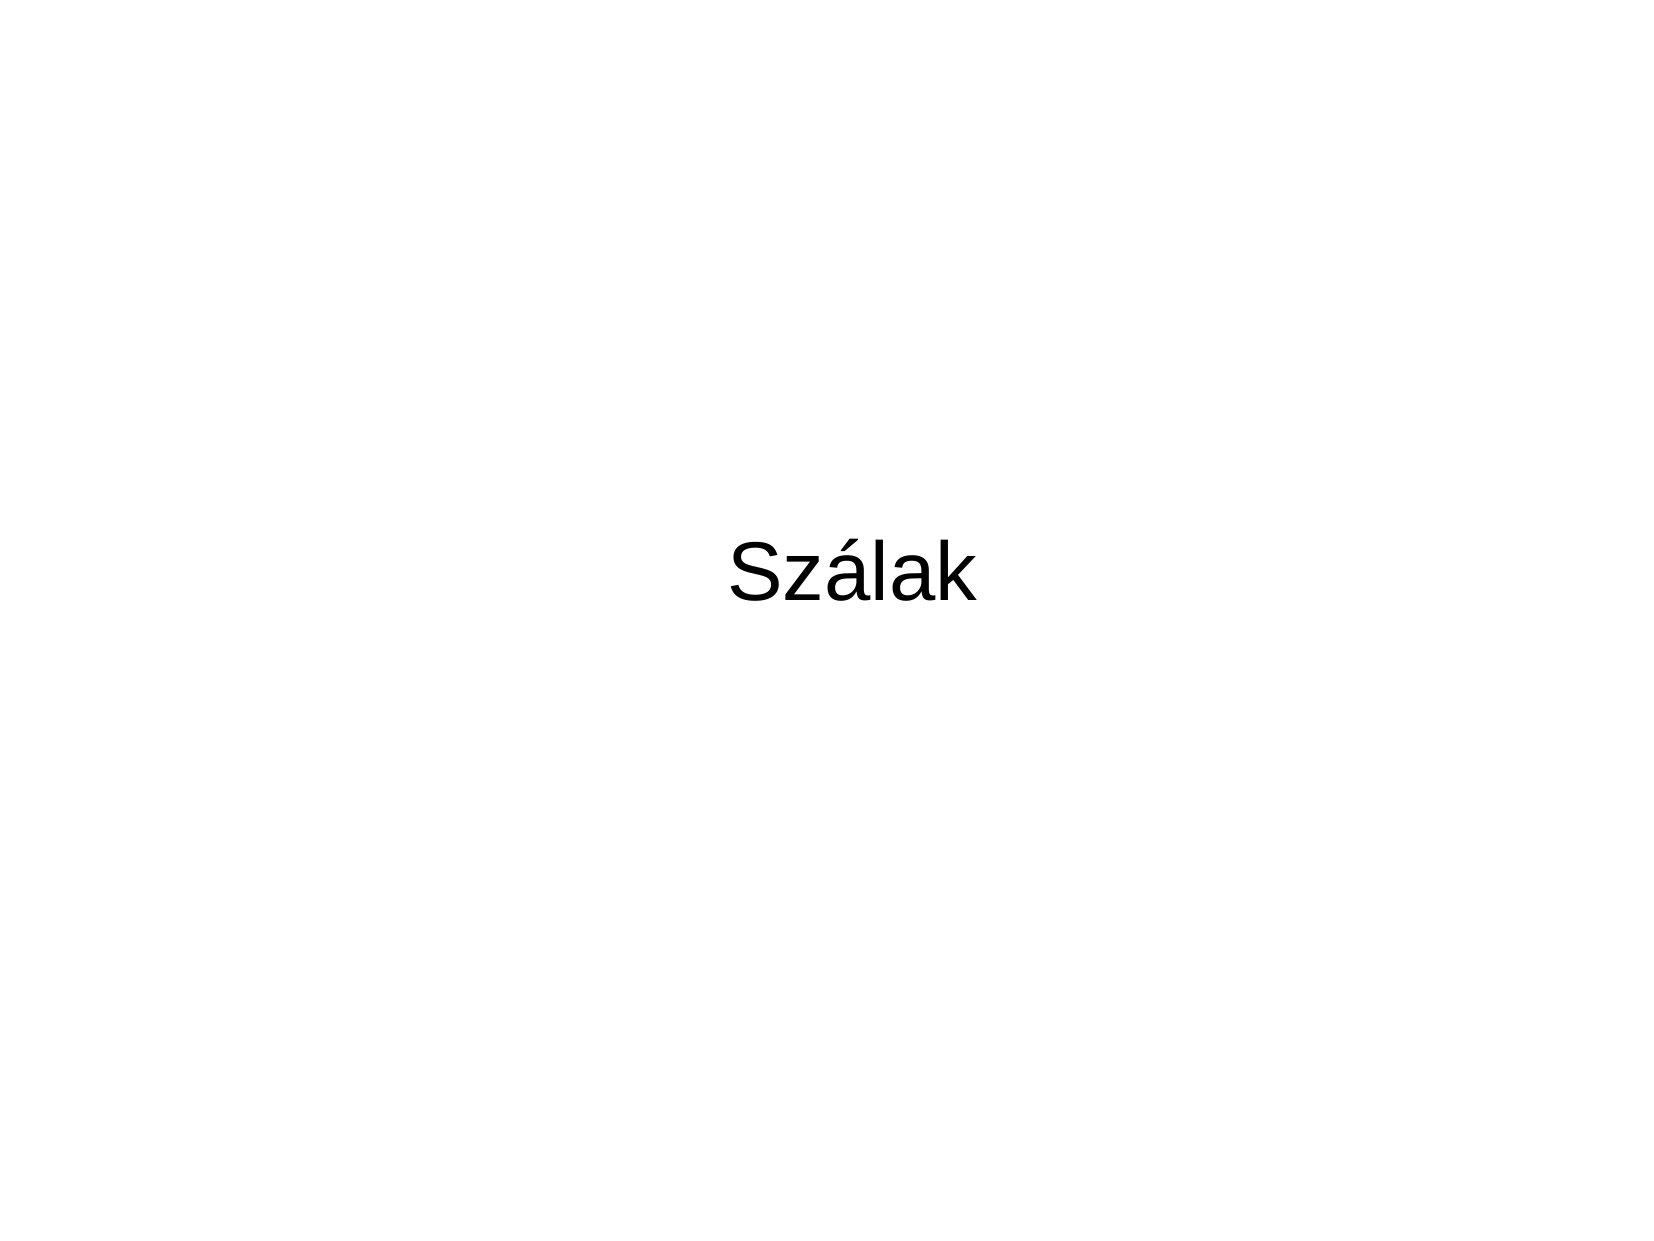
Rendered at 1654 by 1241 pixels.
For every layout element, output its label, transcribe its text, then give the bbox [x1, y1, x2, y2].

text_box Szálak [149, 463, 1556, 671]
